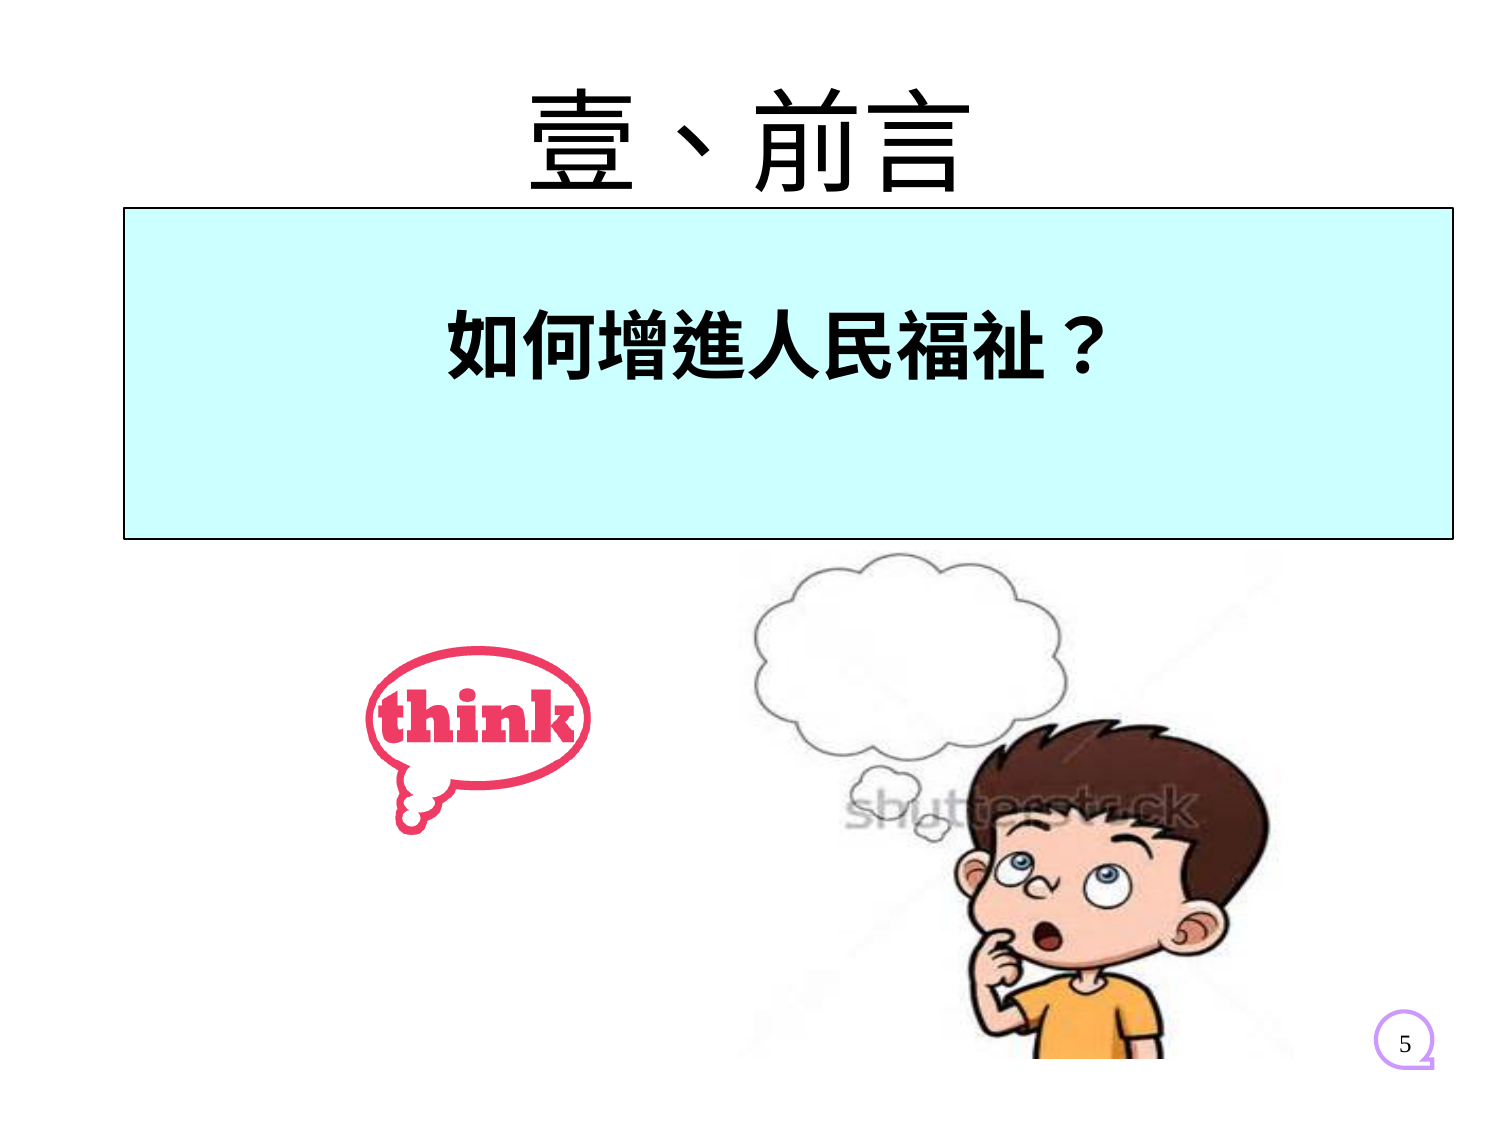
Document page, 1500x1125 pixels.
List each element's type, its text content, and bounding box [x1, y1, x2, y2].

text_box 如何增進人民福祉？ [431, 291, 1136, 396]
title 壹、前言 [75, 45, 1426, 233]
picture [365, 646, 591, 835]
picture [738, 550, 1294, 1059]
list [123, 208, 1453, 539]
text_box 5 [1375, 1011, 1433, 1068]
